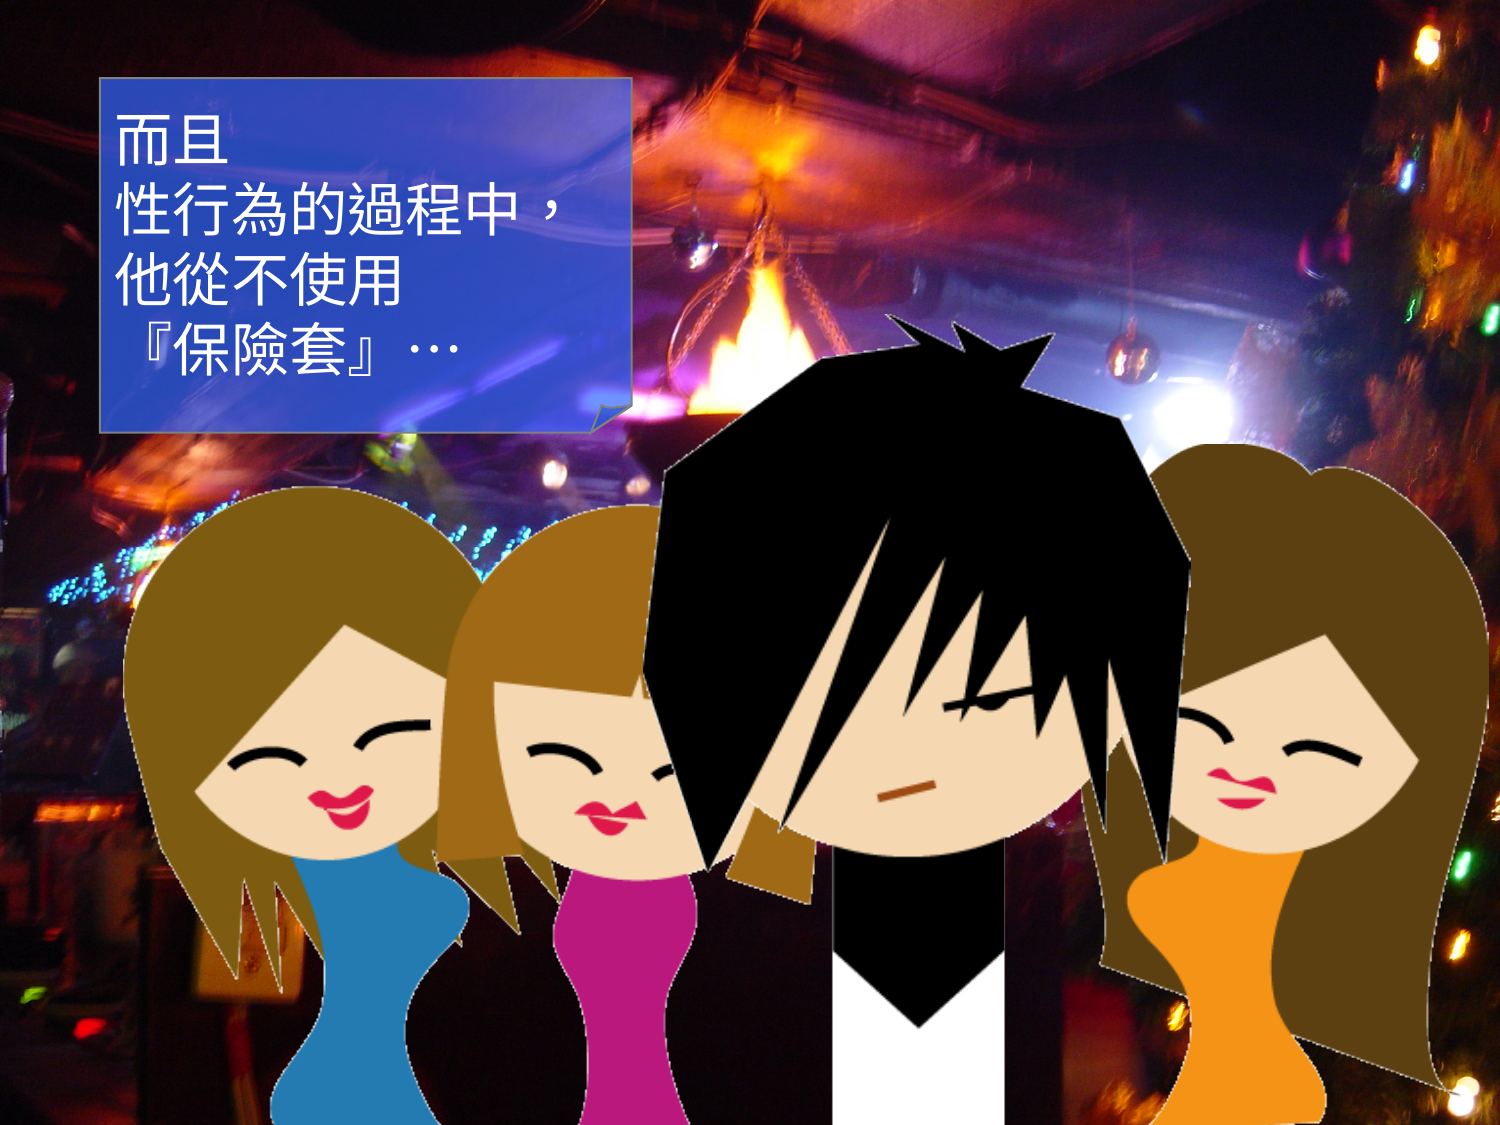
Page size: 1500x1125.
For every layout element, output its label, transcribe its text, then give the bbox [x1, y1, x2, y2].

text_box 而且 性行為的過程中， 他從不使用 『保險套』… [99, 78, 632, 433]
picture [0, 0, 1500, 1125]
